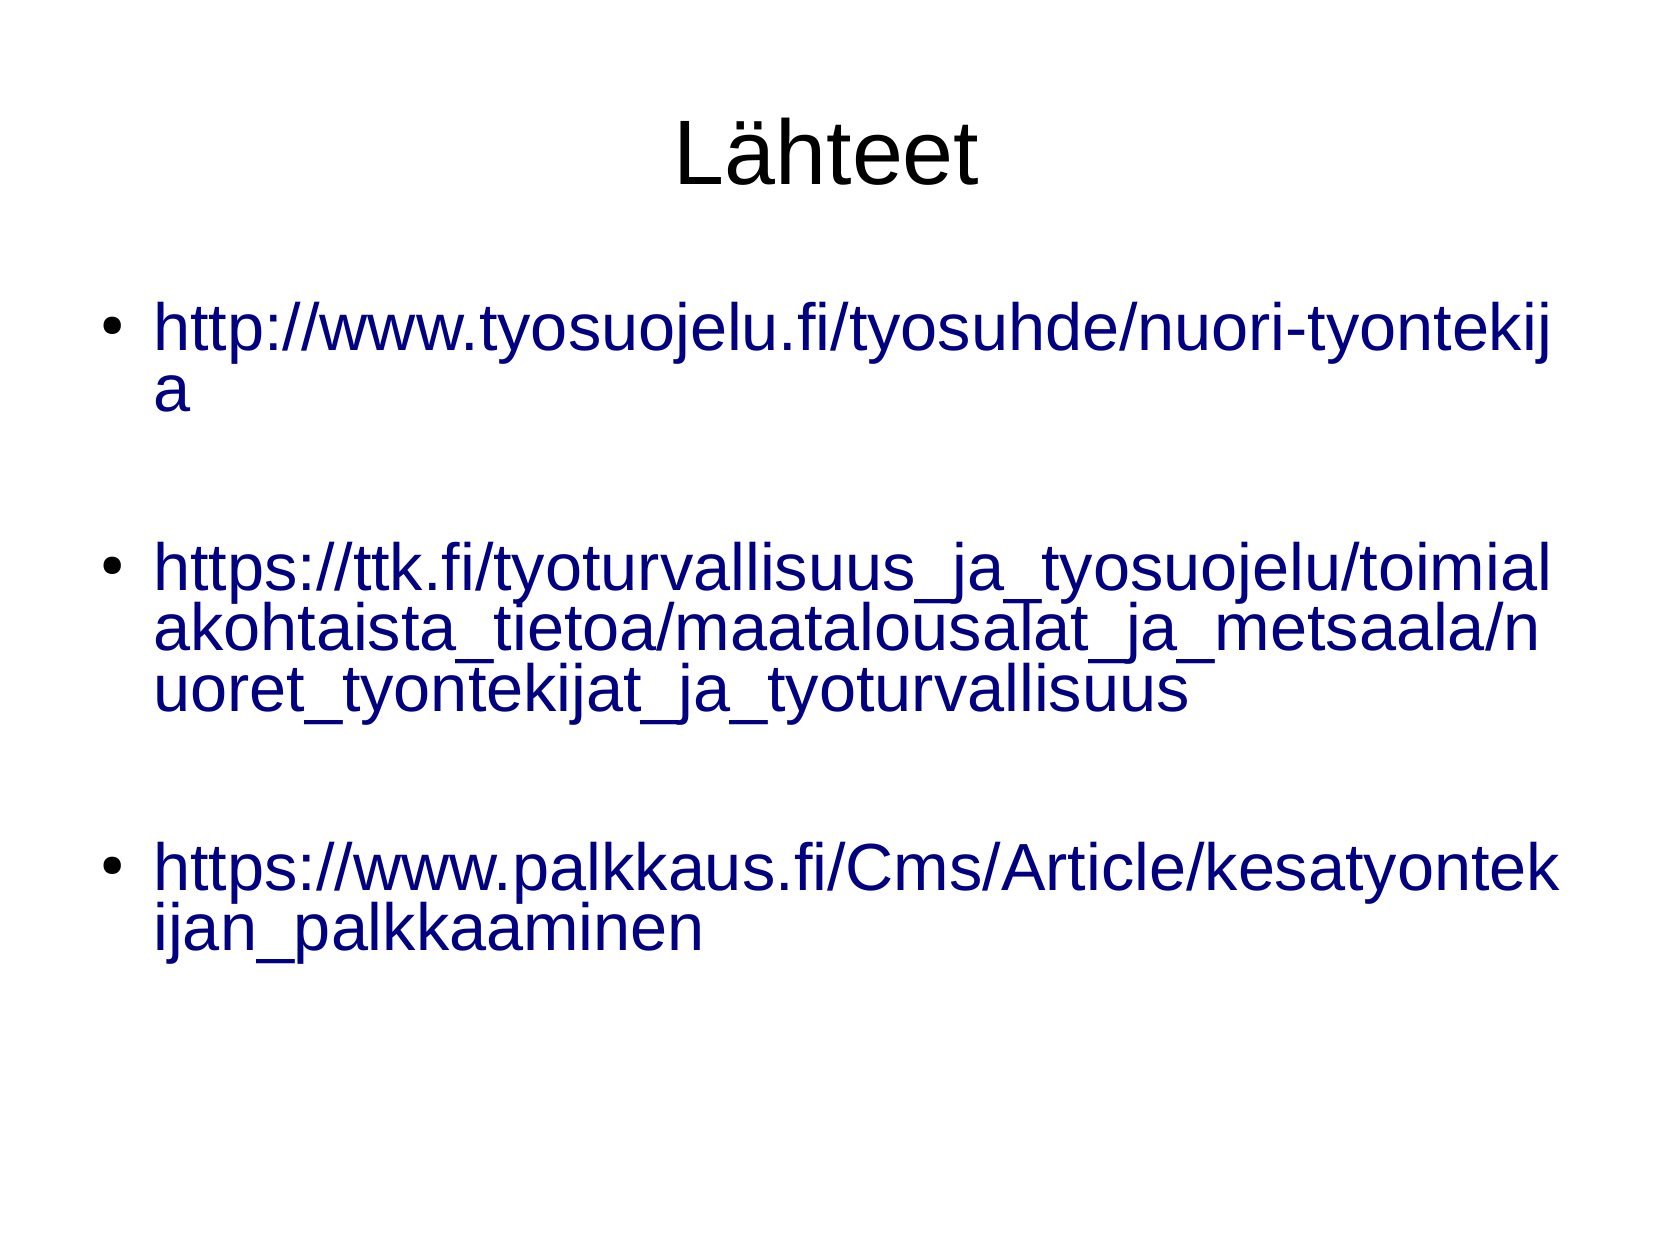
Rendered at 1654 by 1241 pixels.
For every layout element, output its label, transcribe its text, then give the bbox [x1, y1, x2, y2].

list http://www.tyosuojelu.fi/tyosuhde/nuori-tyontekija https://ttk.fi/tyoturvallisuus_ja_tyosuojelu/toimialakohtaista_tietoa/maatalousalat_ja_metsaala/nuoret_tyontekijat_ja_tyoturvallisuus https://www.palkkaus.fi/Cms/Article/kesatyontekijan_palkkaaminen [82, 290, 1571, 1010]
title Lähteet [82, 49, 1571, 257]
